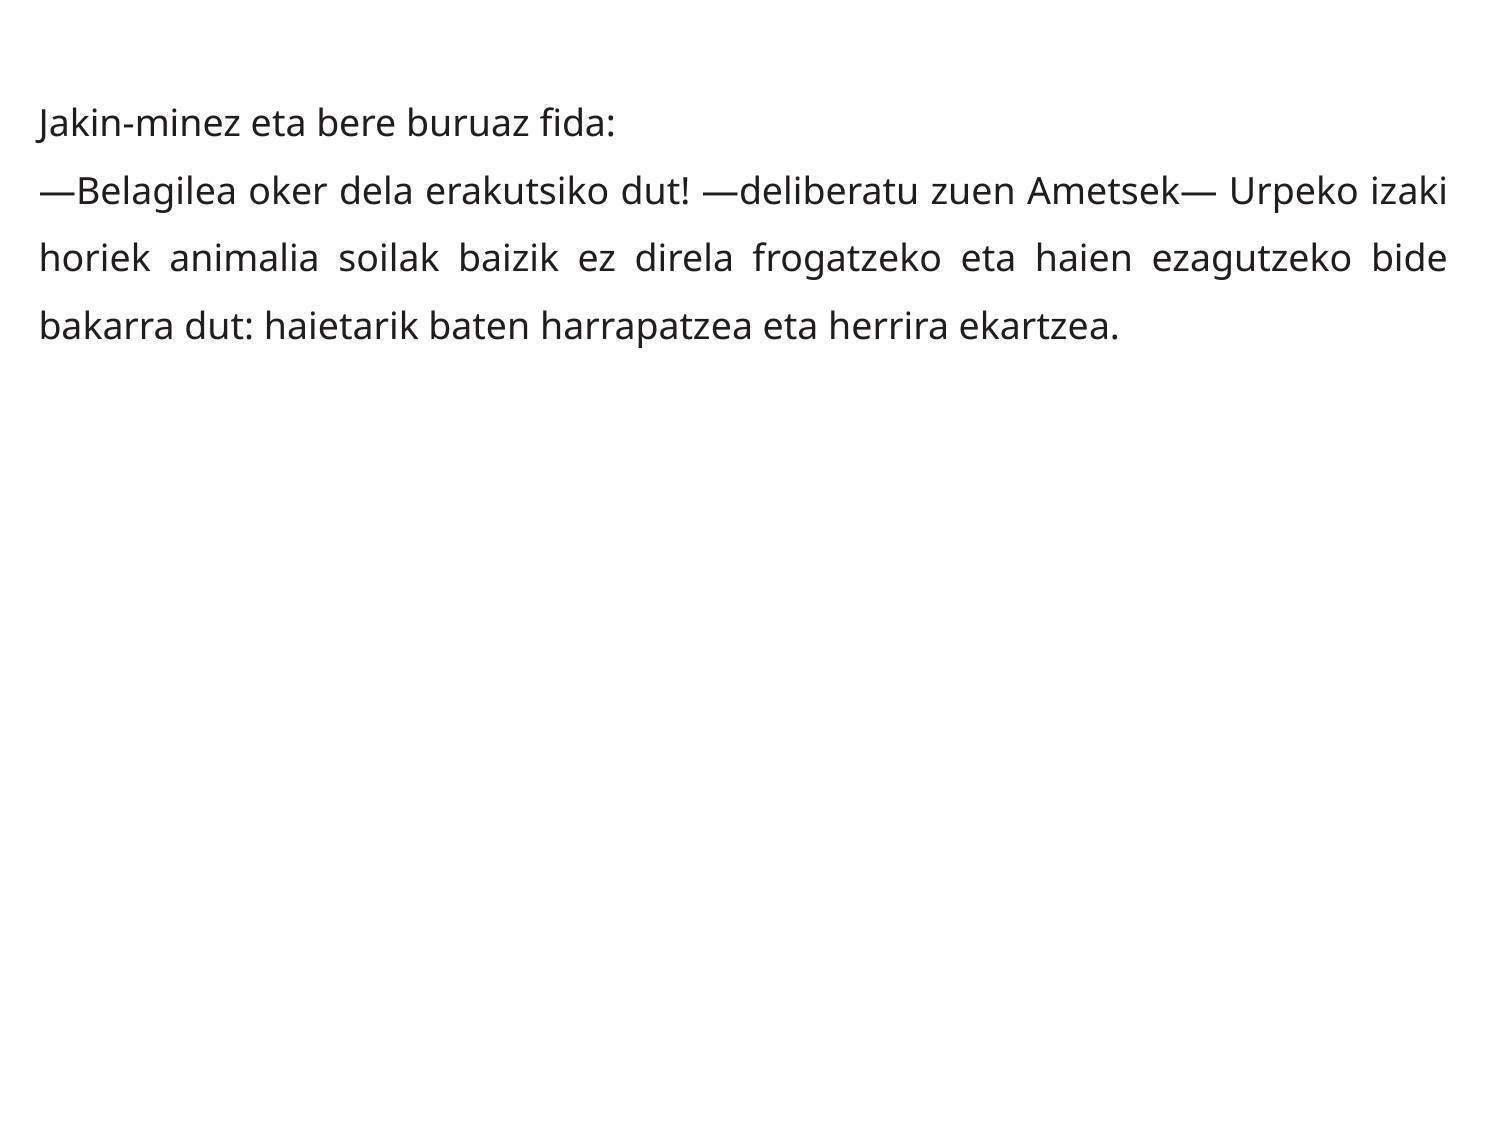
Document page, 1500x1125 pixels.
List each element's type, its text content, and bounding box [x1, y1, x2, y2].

text_box Jakin-minez eta bere buruaz fida: —Belagilea oker dela erakutsiko dut! —deliberatu zuen Ametsek— Urpeko izaki horiek animalia soilak baizik ez direla frogatzeko eta haien ezagutzeko bide bakarra dut: haietarik baten harrapatzea eta herrira ekartzea. [23, 69, 1465, 355]
